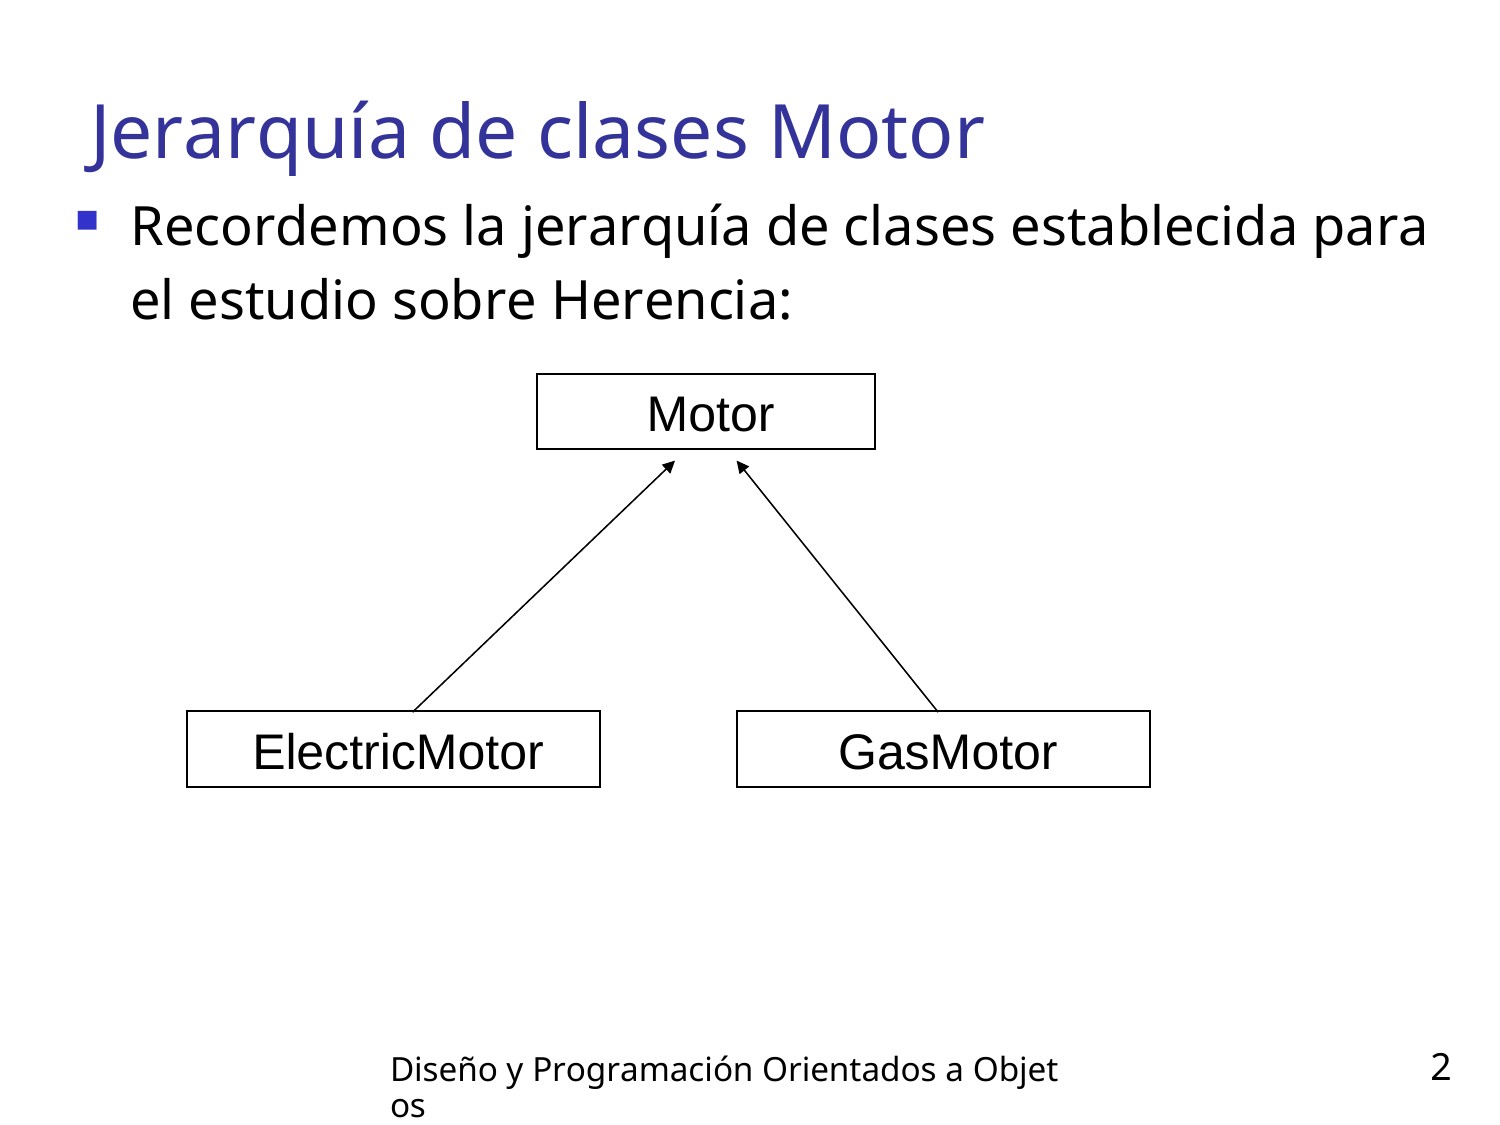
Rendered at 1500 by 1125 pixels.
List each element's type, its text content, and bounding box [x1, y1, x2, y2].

title Jerarquía de clases Motor [75, 10, 1466, 188]
list Recordemos la jerarquía de clases establecida para el estudio sobre Herencia: [75, 187, 1462, 1013]
